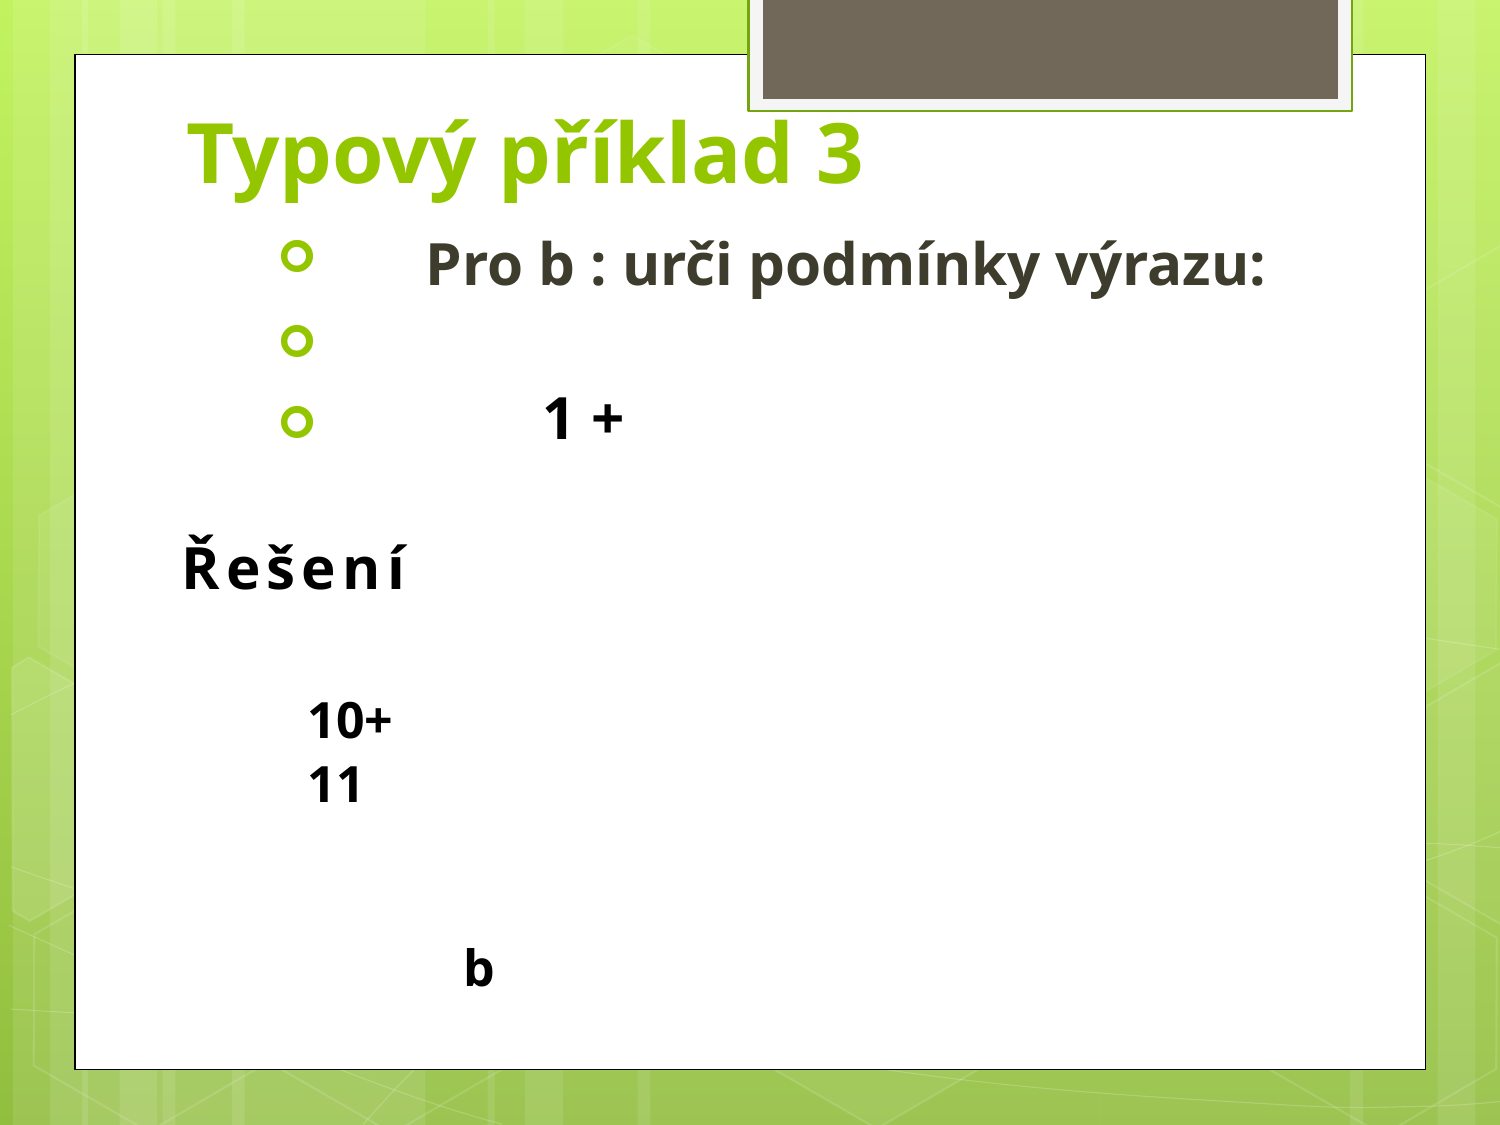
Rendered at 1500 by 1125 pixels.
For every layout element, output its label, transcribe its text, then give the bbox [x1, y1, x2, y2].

text_box Řešení [166, 522, 420, 609]
text_box + b [292, 680, 1022, 1059]
text_box 1 + [528, 373, 977, 523]
list Pro b : urči podmínky výrazu: [56, 219, 1407, 339]
title Typový příklad 3 [171, 42, 1415, 209]
